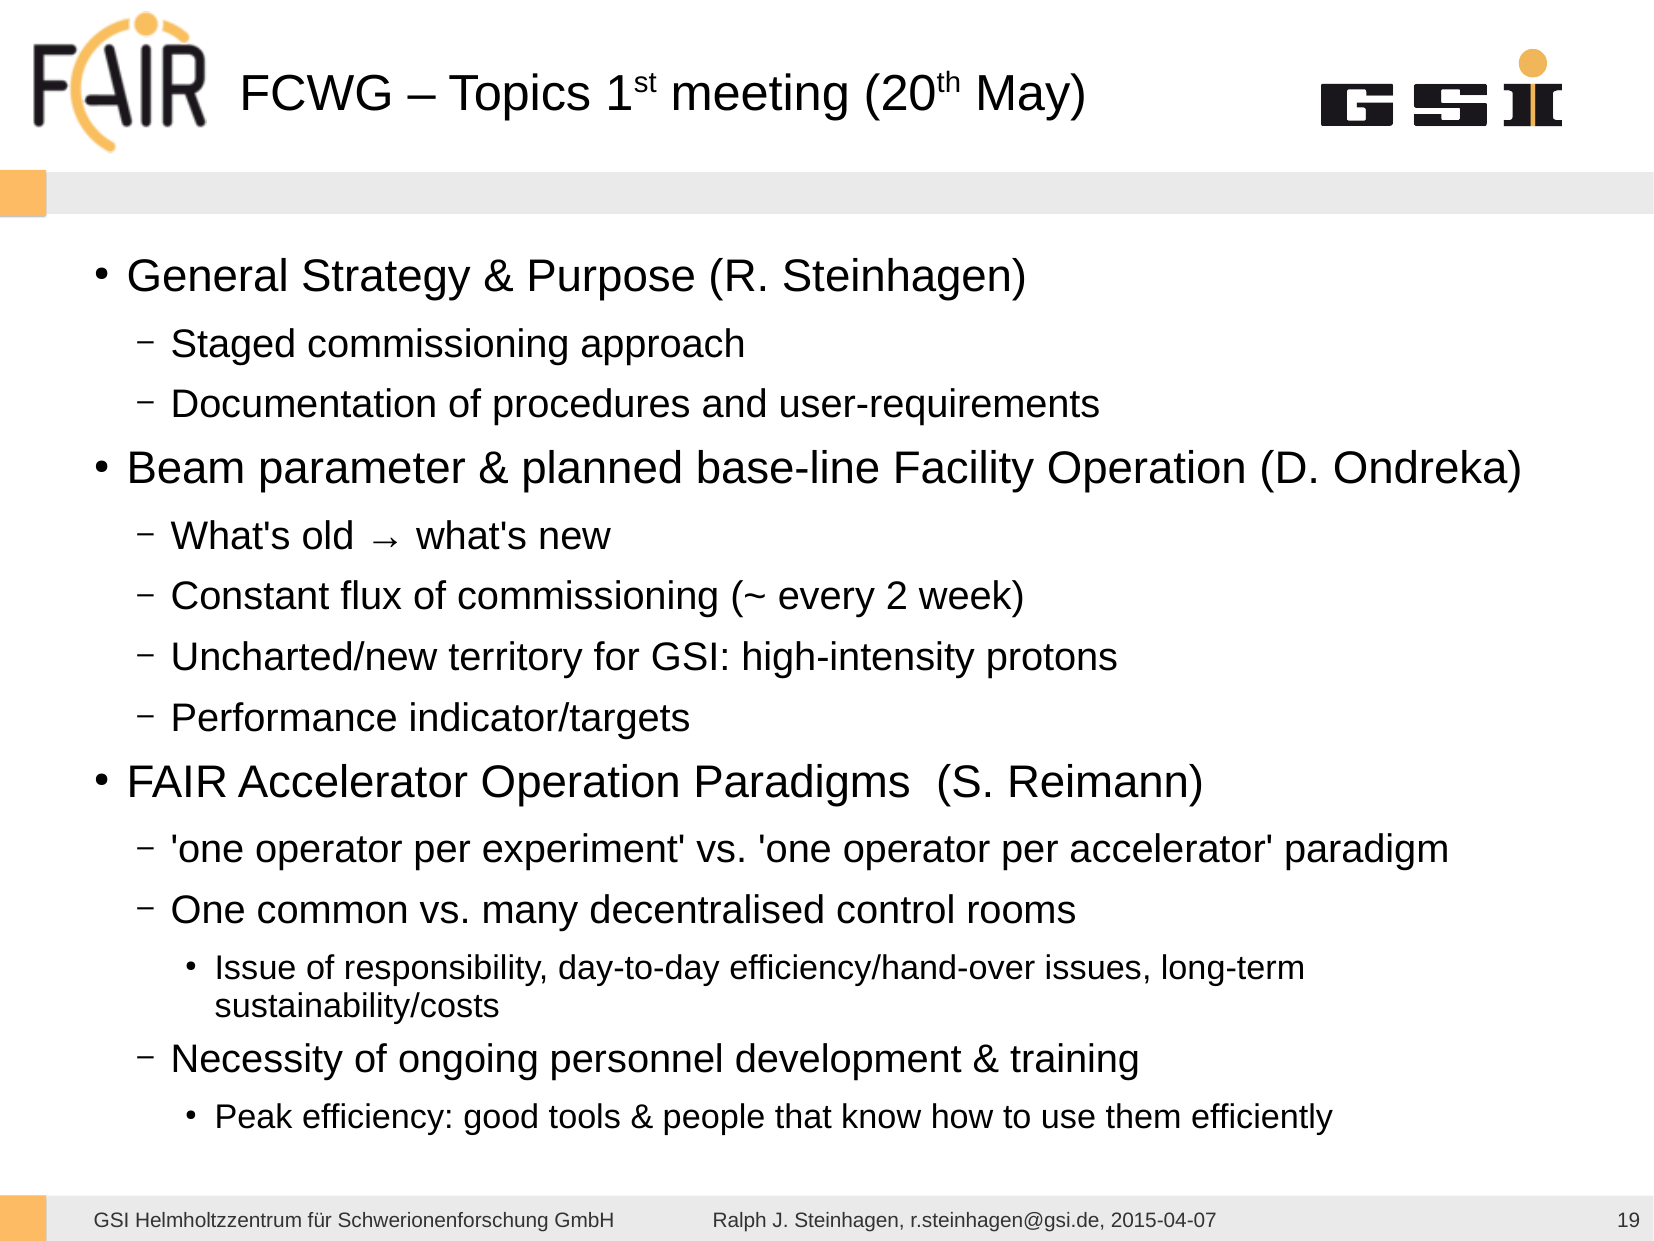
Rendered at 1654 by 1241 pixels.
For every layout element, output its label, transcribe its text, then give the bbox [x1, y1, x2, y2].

picture [1319, 46, 1564, 129]
list General Strategy & Purpose (R. Steinhagen) Staged commissioning approach Documentation of procedures and user-requirements Beam parameter & planned base-line Facility Operation (D. Ondreka) What's old → what's new Constant flux of commissioning (~ every 2 week) Uncharted/new territory for GSI: high-intensity protons Performance indicator/targets FAIR Accelerator Operation Paradigms (S. Reimann) 'one operator per experiment' vs. 'one operator per accelerator' paradigm One common vs. many decentralised control rooms Issue of responsibility, day-to-day efficiency/hand-over issues, long-term sustainability/costs Necessity of ongoing personnel development & training Peak efficiency: good tools & people that know how to use them efficiently [82, 249, 1571, 1158]
picture [33, 10, 207, 155]
title FCWG – Topics 1st meeting (20th May) [239, 23, 1300, 162]
